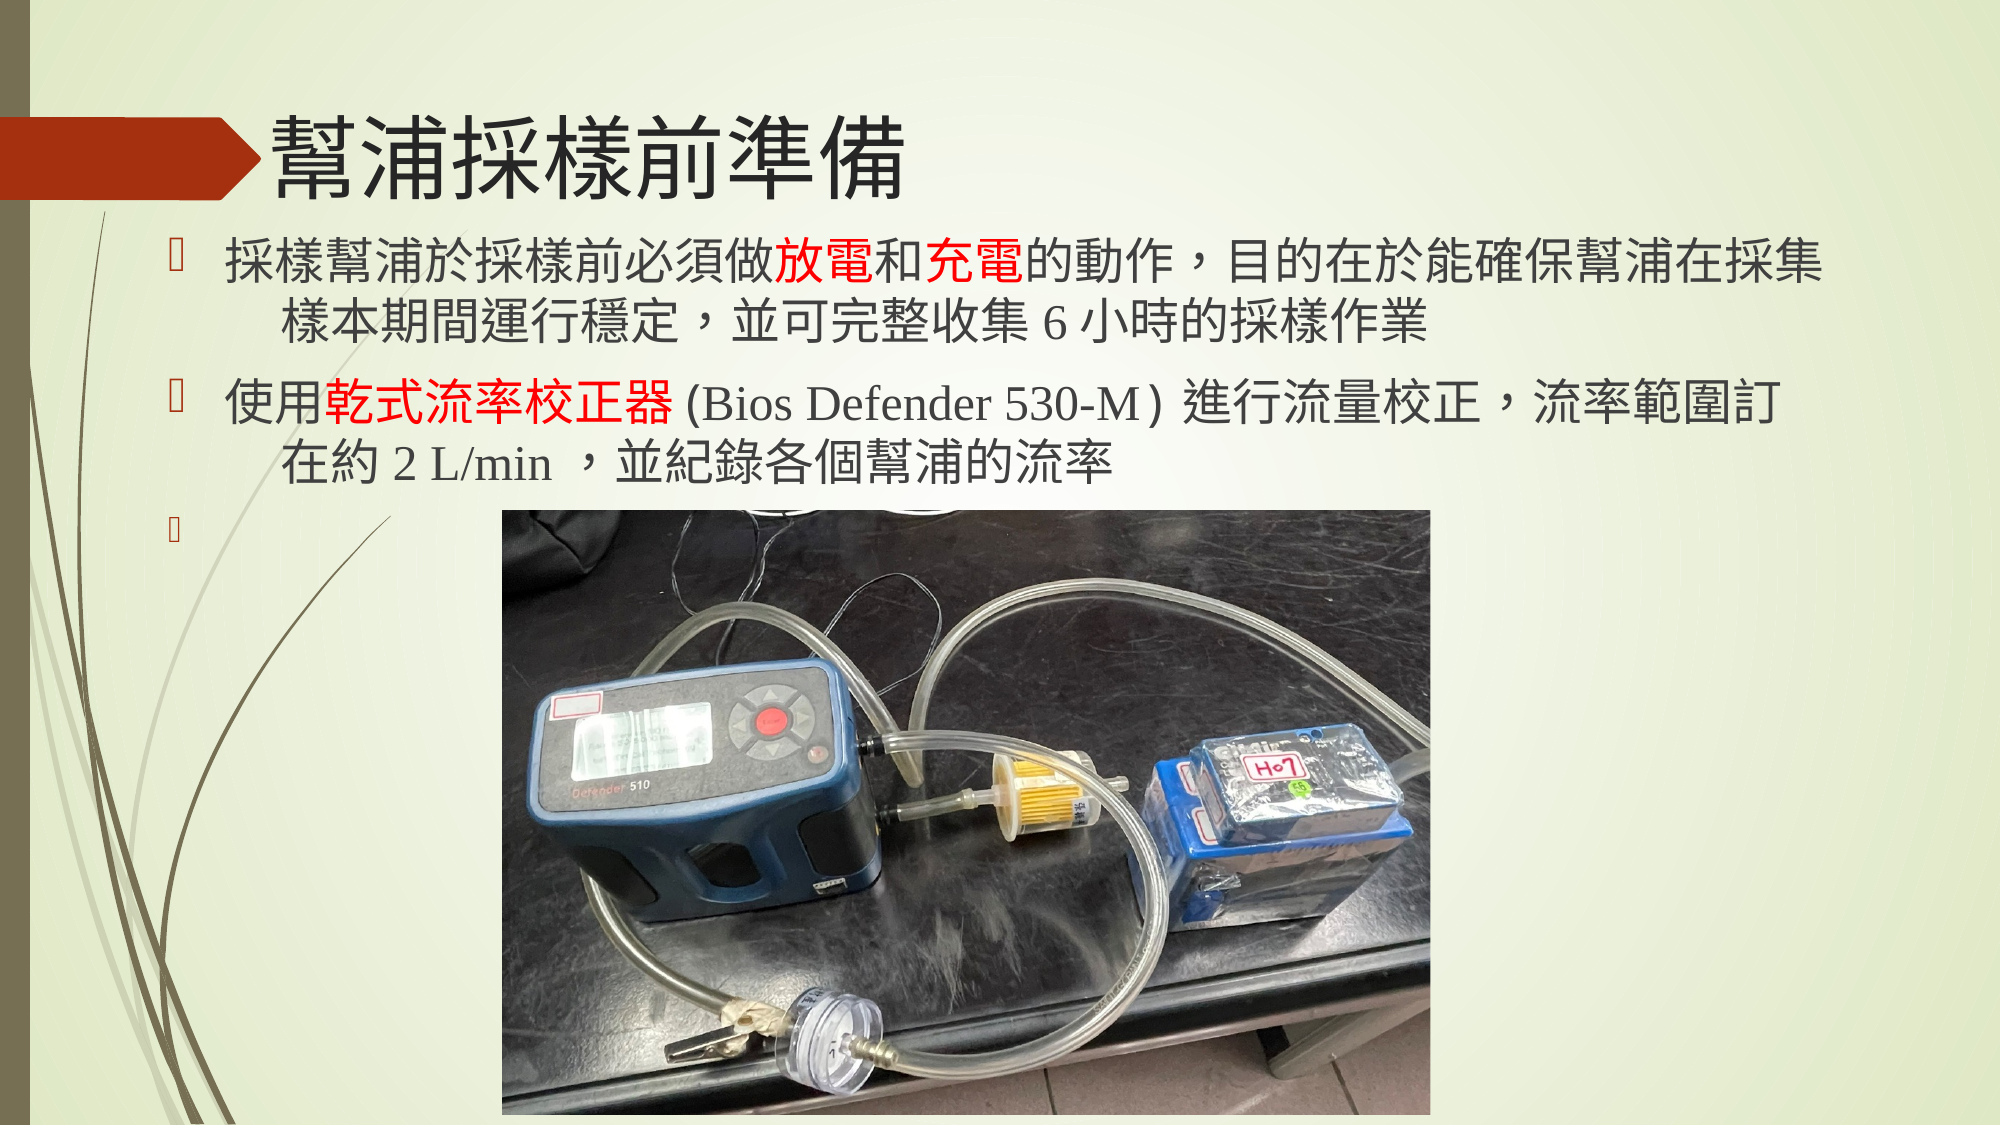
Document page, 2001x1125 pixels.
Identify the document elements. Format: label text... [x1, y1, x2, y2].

picture [502, 510, 1431, 1115]
list 採樣幫浦於採樣前必須做放電和充電的動作，目的在於能確保幫浦在採集樣本期間運行穩定，並可完整收集6小時的採樣作業 使用乾式流率校正器(Bios Defender 530-M)進行流量校正，流率範圍訂在約2 L/min，並紀錄各個幫浦的流率 [153, 222, 1847, 903]
title 幫浦採樣前準備 [252, 93, 1888, 313]
